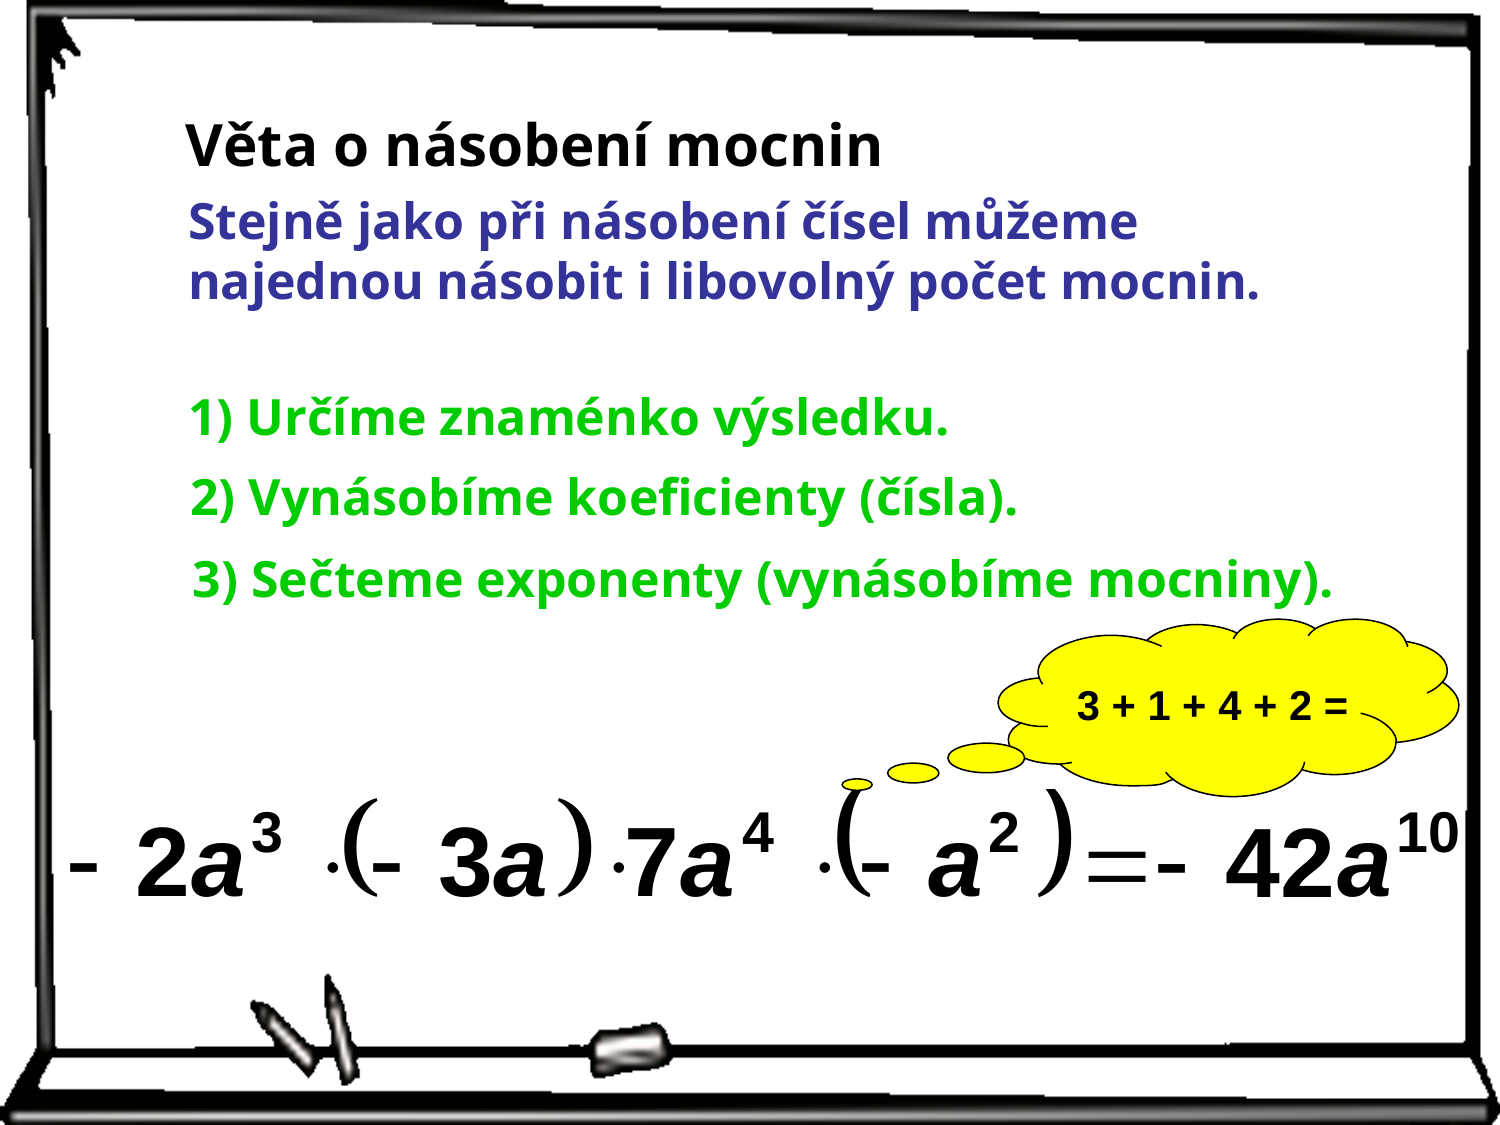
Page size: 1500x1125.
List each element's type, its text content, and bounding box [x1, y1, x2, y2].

text_box Věta o násobení mocnin [171, 89, 1211, 197]
chart [53, 789, 1480, 938]
text_box 3) Sečteme exponenty (vynásobíme mocniny). [178, 524, 1407, 632]
text_box 1) Určíme znaménko výsledku. [173, 361, 1403, 469]
text_box 3 + 1 + 4 + 2 = [887, 763, 939, 783]
text_box 3 + 1 + 4 + 2 = [842, 778, 873, 791]
text_box 3 + 1 + 4 + 2 = [947, 632, 1459, 797]
picture [0, 0, 1500, 1125]
text_box 2) Vynásobíme koeficienty (čísla). [175, 441, 1405, 549]
text_box Stejně jako při násobení čísel můžeme najednou násobit i libovolný počet mocnin. [173, 196, 1403, 303]
